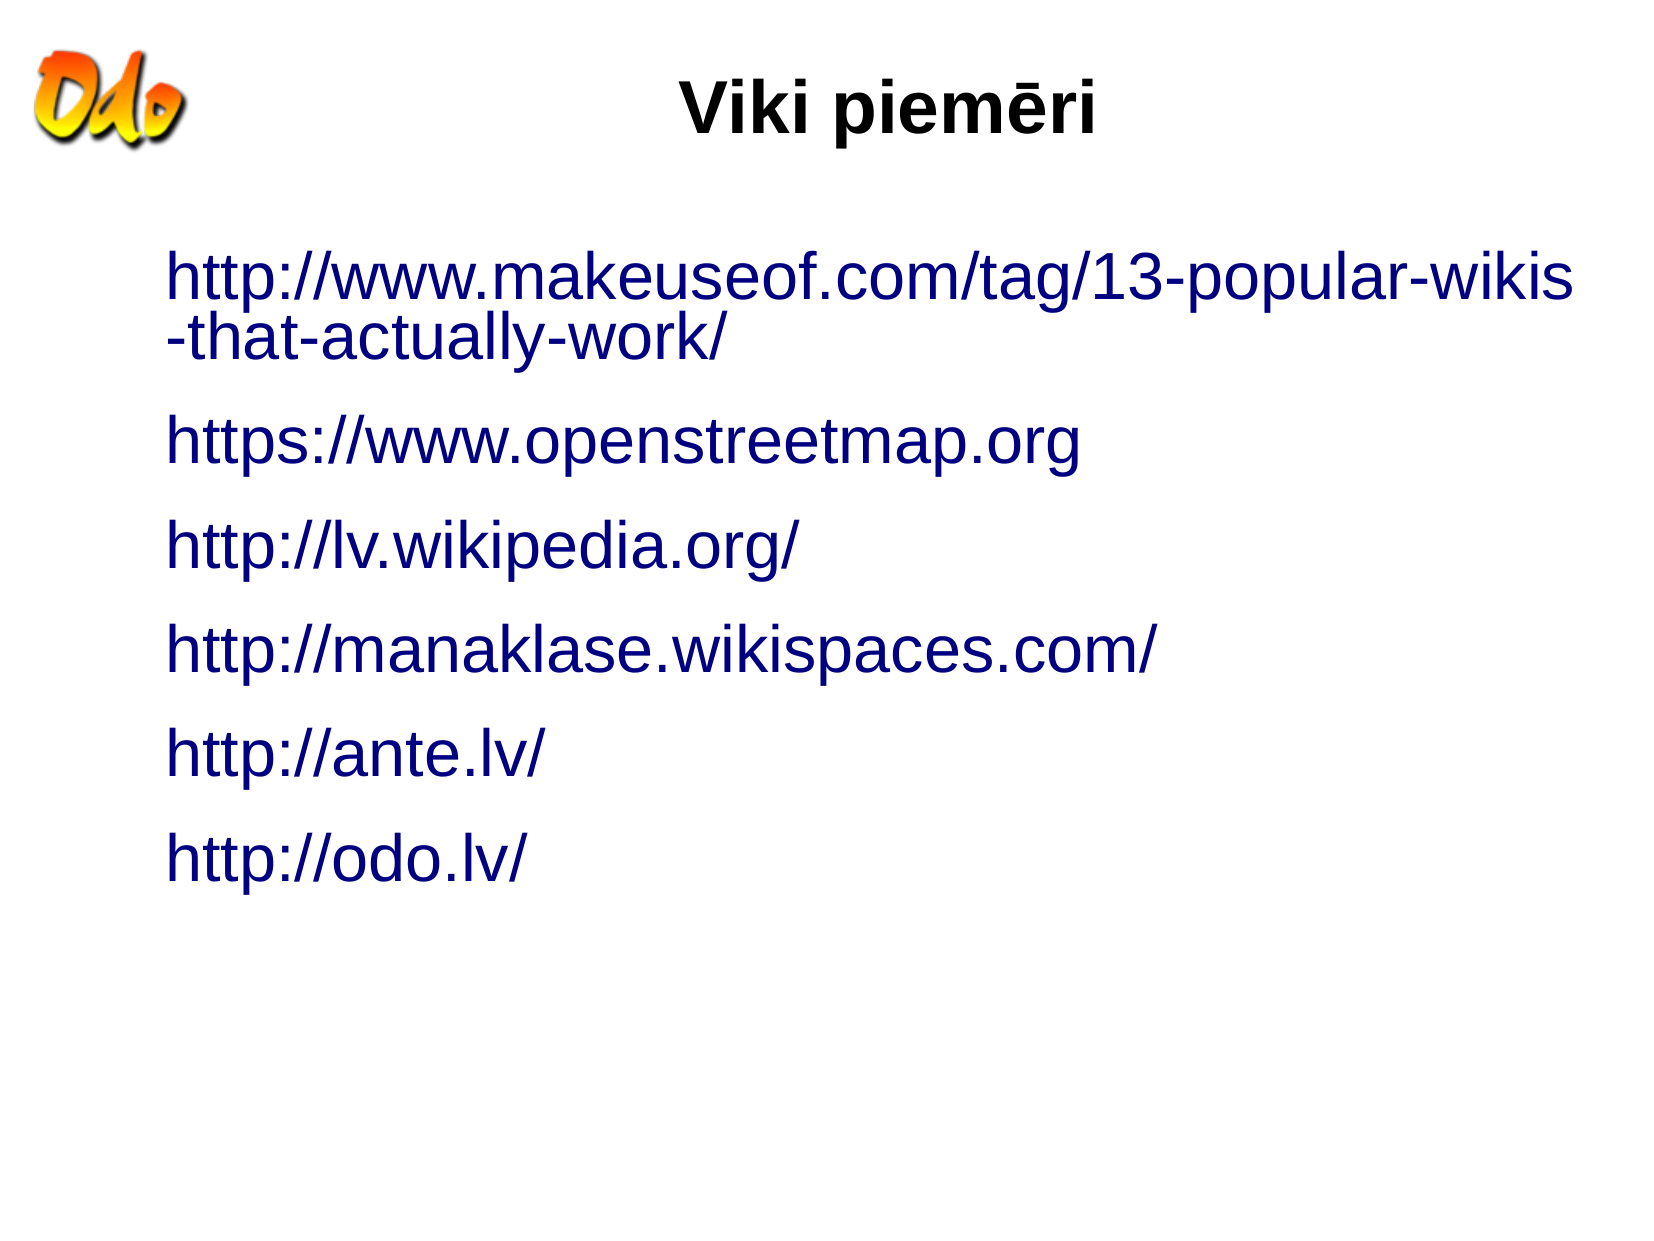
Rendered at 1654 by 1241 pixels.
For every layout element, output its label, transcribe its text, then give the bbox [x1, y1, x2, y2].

text_box [577, 502, 1092, 748]
title Viki piemēri [206, 49, 1571, 166]
list http://www.makeuseof.com/tag/13-popular-wikis-that-actually-work/ https://www.openstreetmap.org http://lv.wikipedia.org/ http://manaklase.wikispaces.com/ http://ante.lv/ http://odo.lv/ [94, 238, 1583, 1058]
picture [27, 34, 195, 160]
